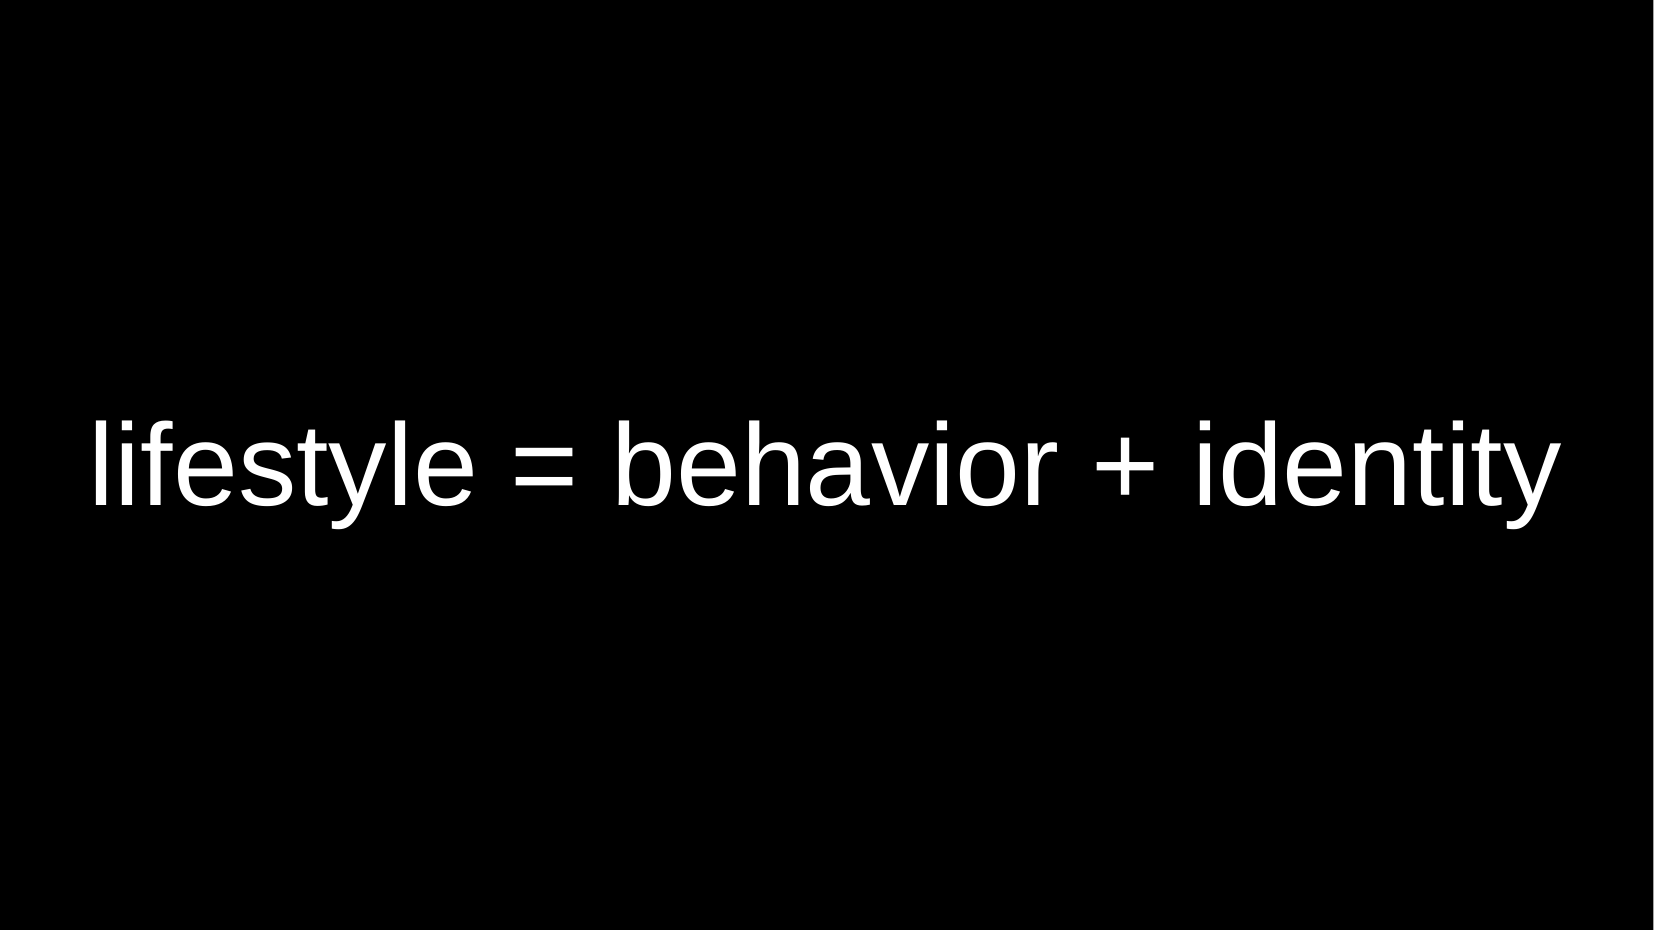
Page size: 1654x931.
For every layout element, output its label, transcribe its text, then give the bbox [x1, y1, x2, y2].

subtitle lifestyle = behavior + identity [82, 0, 1571, 931]
